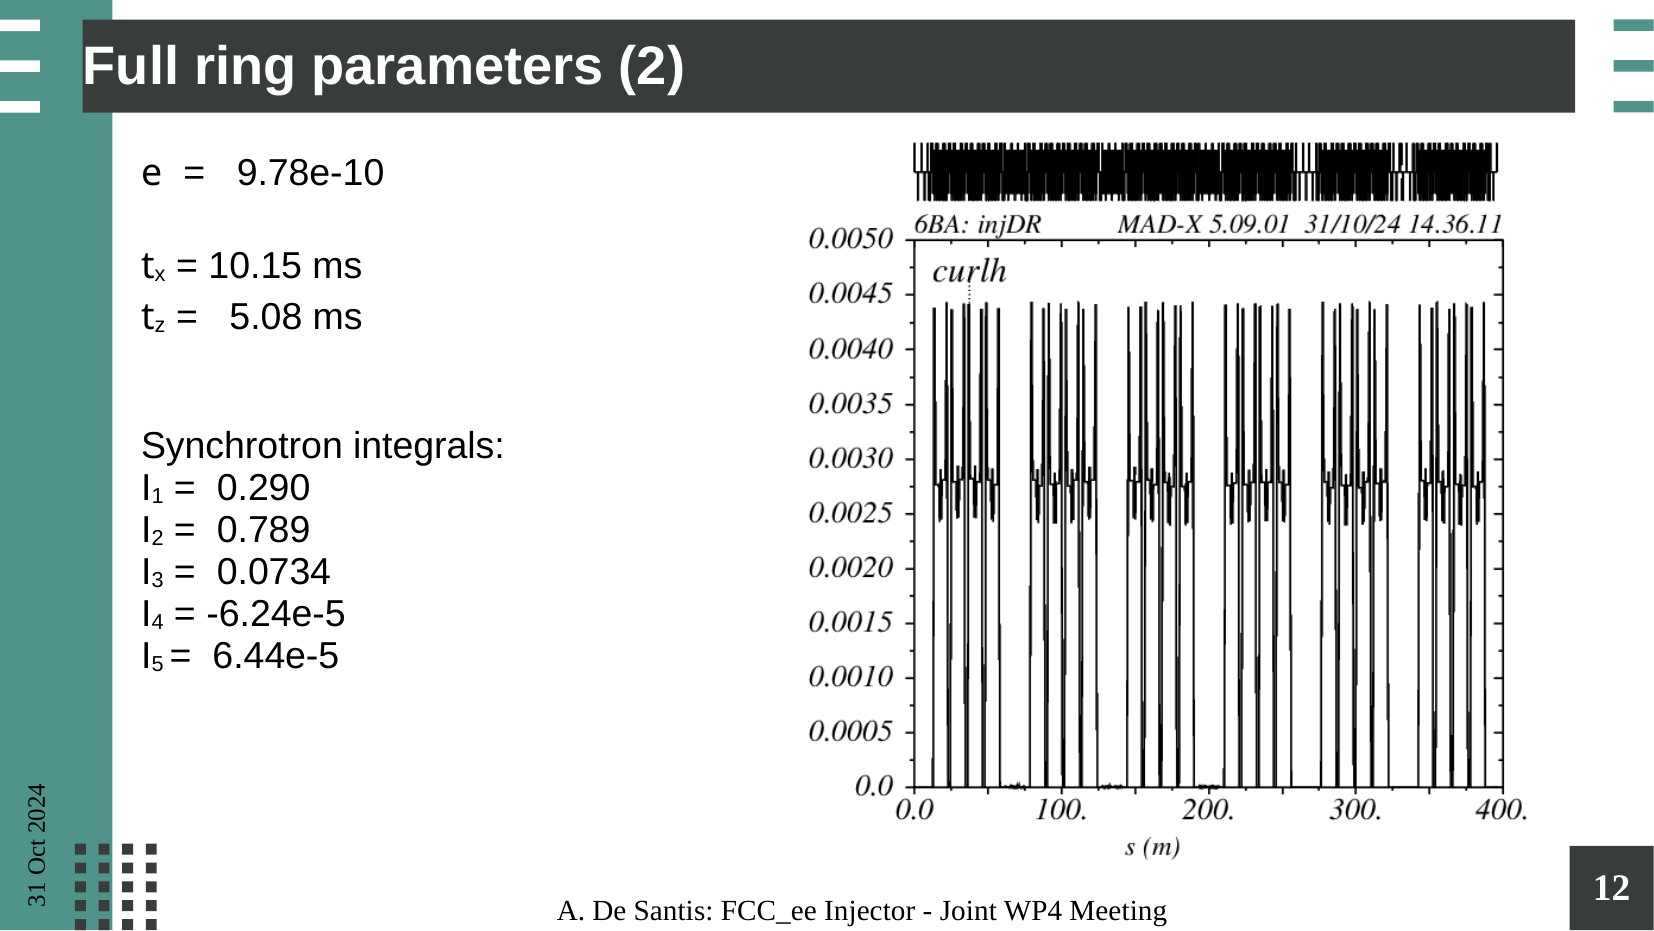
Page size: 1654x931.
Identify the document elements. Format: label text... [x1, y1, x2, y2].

title Full ring parameters (2) [82, 19, 1576, 113]
picture [787, 132, 1560, 869]
text_box e = 9.78e-10 tx = 10.15 ms tz = 5.08 ms Synchrotron integrals: I1 = 0.290 I2 = 0.789 I3 = 0.0734 I4 = -6.24e-5 I5 = 6.44e-5 [126, 138, 776, 700]
